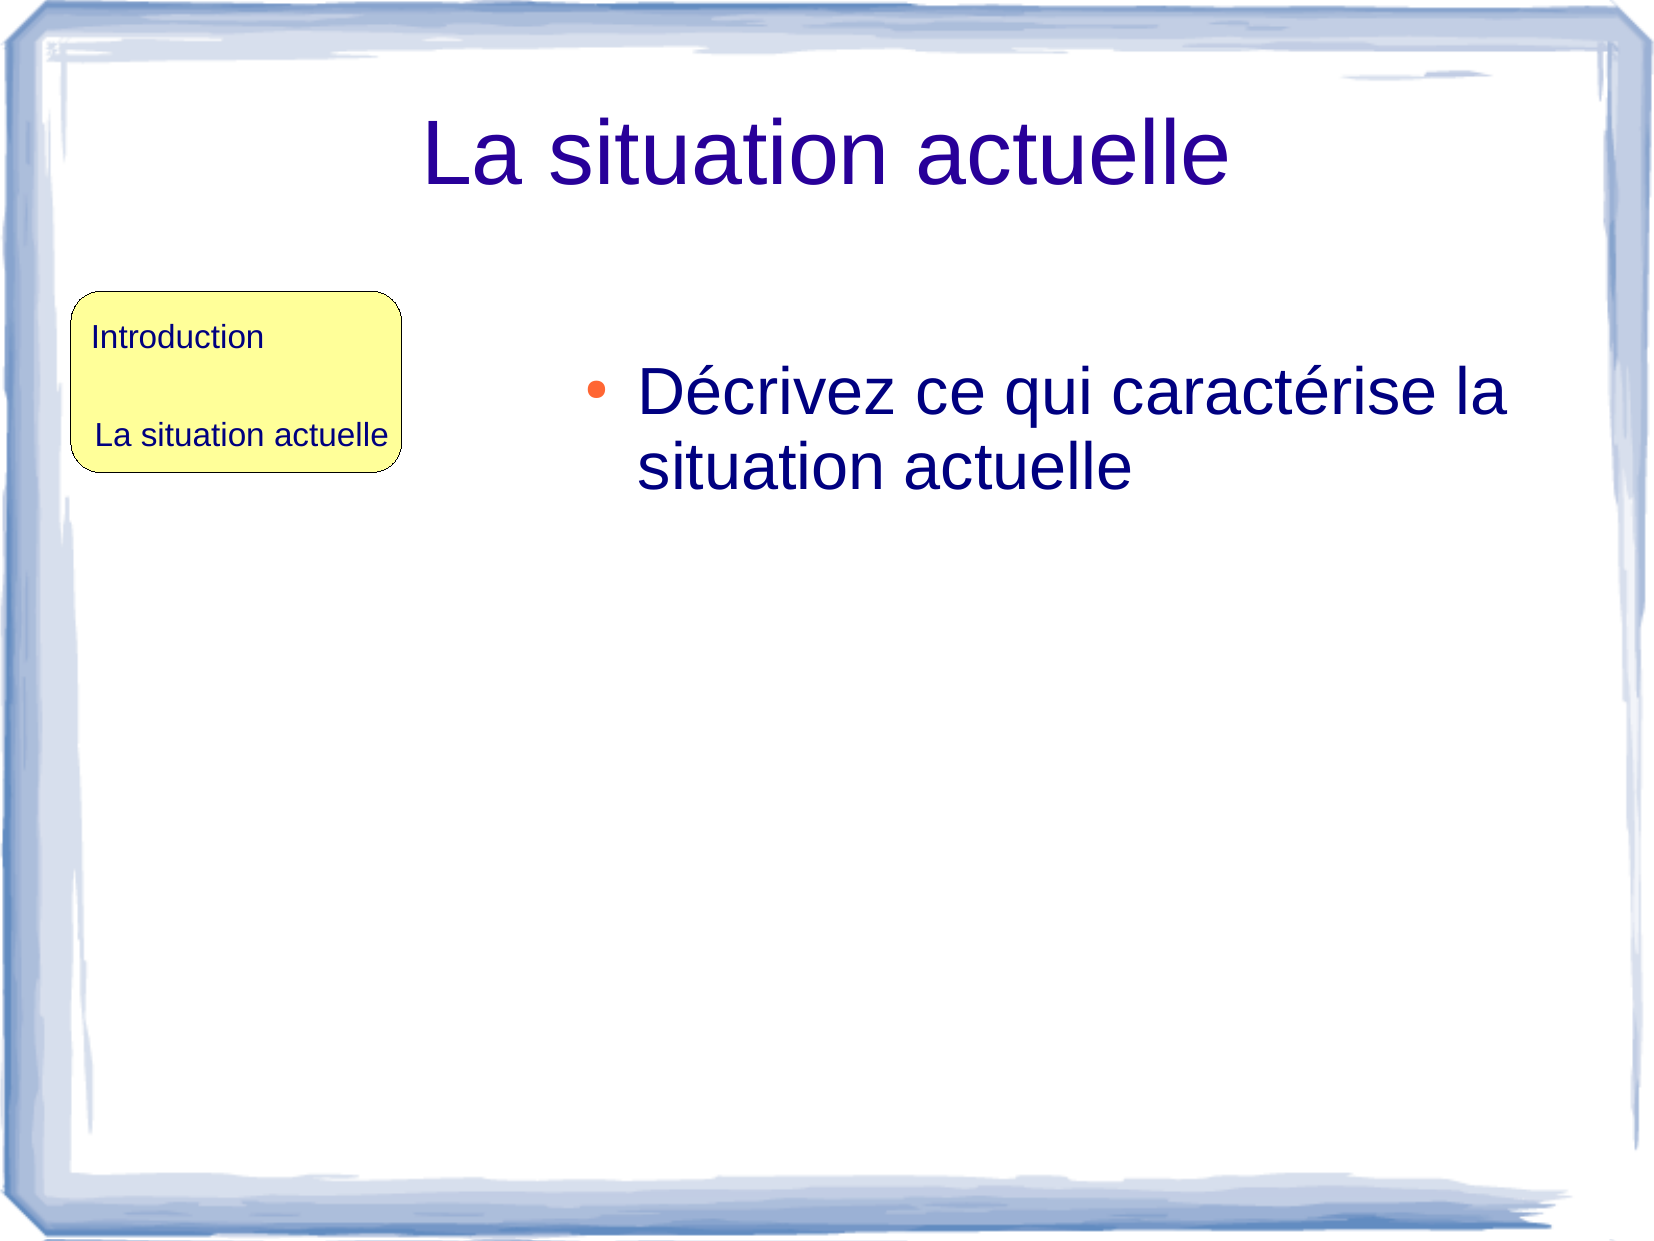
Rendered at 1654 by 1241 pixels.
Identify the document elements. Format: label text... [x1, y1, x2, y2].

picture [0, 0, 1654, 1241]
list Décrivez ce qui caractérise la situation actuelle [566, 354, 1581, 1136]
title La situation actuelle [82, 49, 1571, 257]
